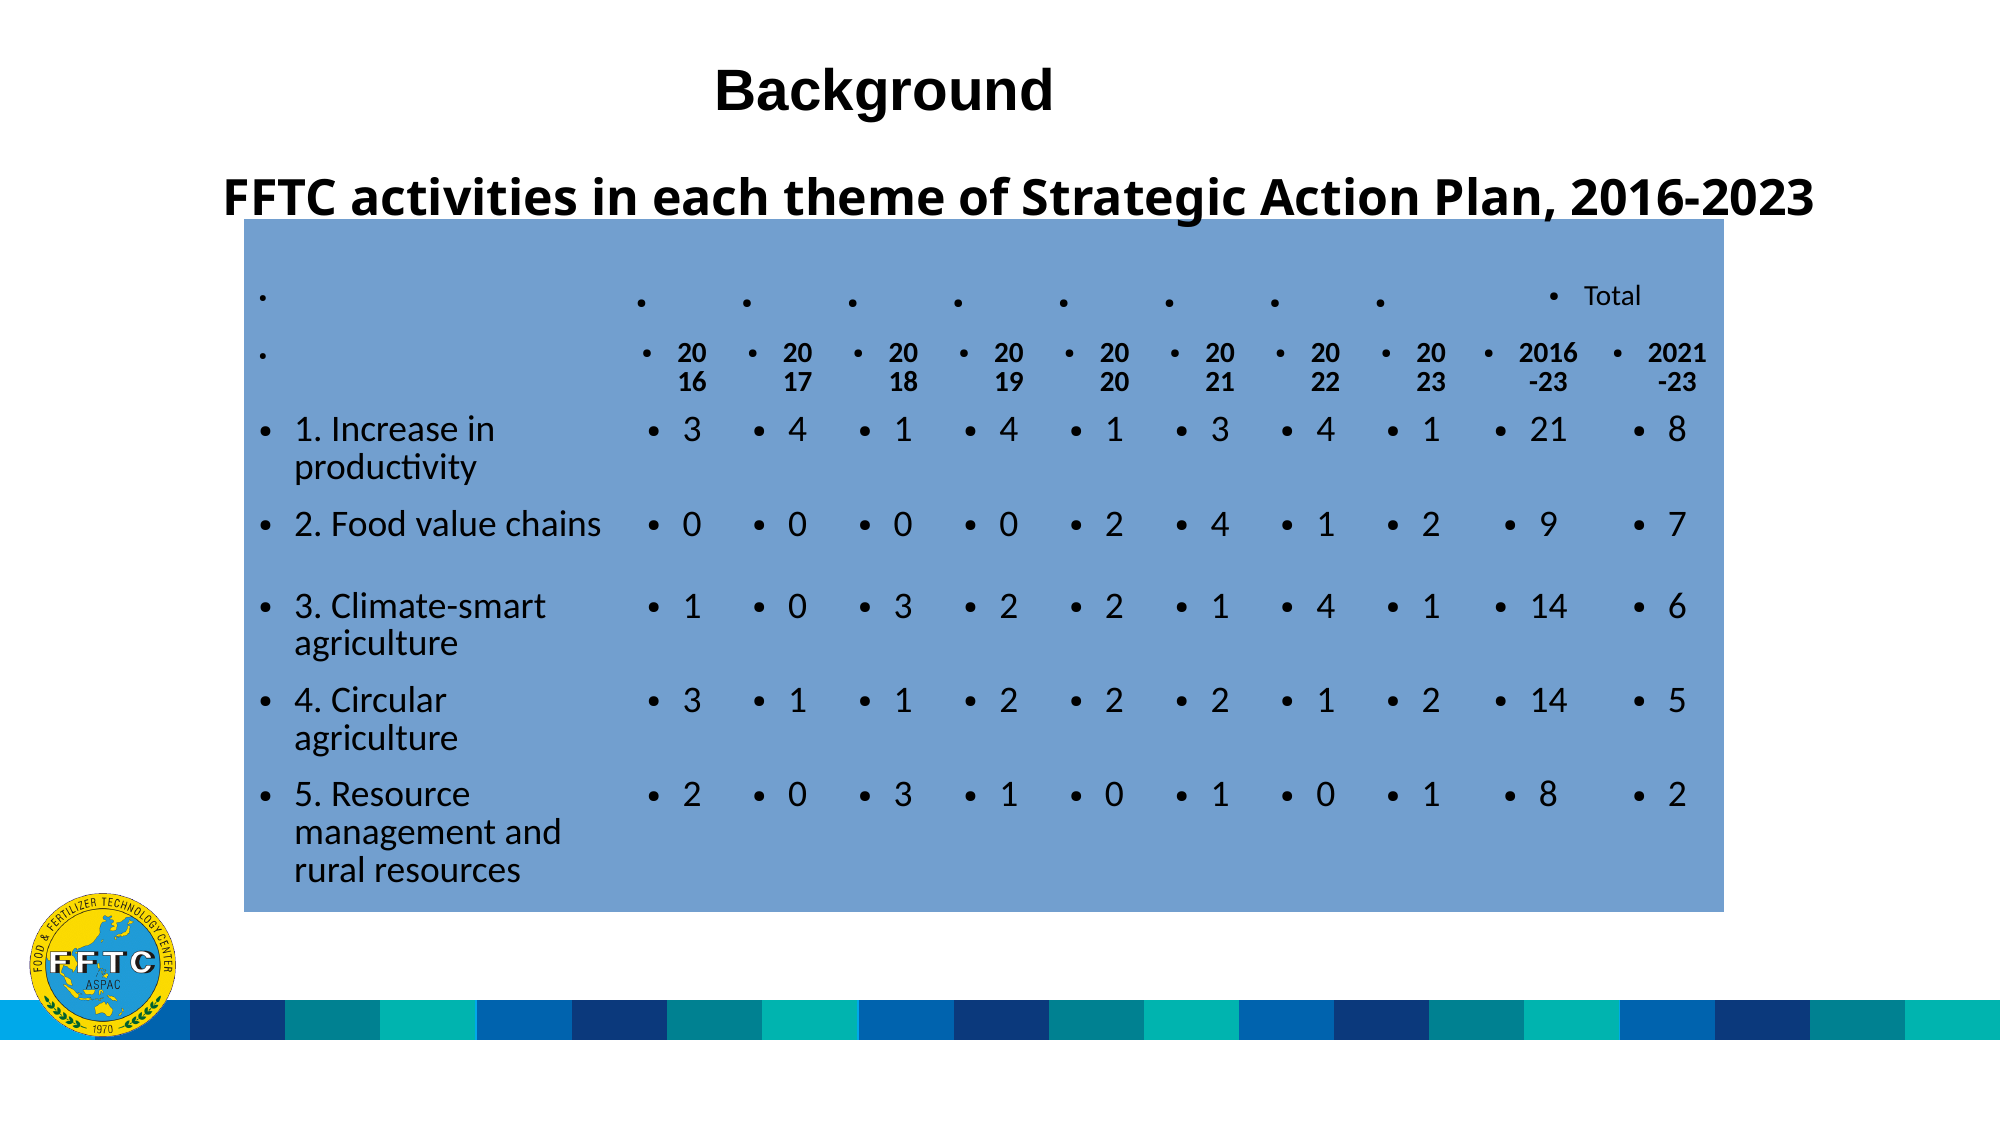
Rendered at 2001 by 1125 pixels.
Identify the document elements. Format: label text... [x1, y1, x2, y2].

table_cell [622, 275, 727, 333]
table_cell 1 [727, 677, 833, 771]
table_cell 9 [1466, 500, 1595, 583]
table_cell 0 [727, 500, 833, 583]
table_cell 4 [727, 406, 833, 500]
table_cell [1044, 275, 1150, 333]
table_cell 0 [727, 771, 833, 912]
table_header [833, 234, 938, 275]
table_header [938, 234, 1044, 275]
table_cell 2019 [938, 333, 1044, 406]
table_cell [833, 275, 938, 333]
table_cell [1255, 275, 1361, 333]
table_cell 5. Resource management and rural resources [244, 771, 622, 912]
table_cell 3. Climate-smart agriculture [244, 583, 622, 677]
table_cell 2 [1150, 677, 1255, 771]
table_cell 3 [622, 677, 727, 771]
table_cell 7 [1595, 500, 1724, 583]
table_cell 2 [1044, 500, 1150, 583]
table_cell 1 [938, 771, 1044, 912]
table_cell 2023 [1361, 333, 1466, 406]
table_cell 2 [1044, 677, 1150, 771]
table_cell 1 [1150, 583, 1255, 677]
table_cell 2016-23 [1466, 333, 1595, 406]
table_cell 14 [1466, 583, 1595, 677]
table_cell 1 [1361, 583, 1466, 677]
table_cell 2 [938, 677, 1044, 771]
table_cell 2021 [1150, 333, 1255, 406]
table_header [1255, 234, 1361, 275]
table_cell 2017 [727, 333, 833, 406]
table_cell 1 [833, 677, 938, 771]
table_cell 2 [1361, 677, 1466, 771]
table_cell 1 [833, 406, 938, 500]
table_cell 2 [938, 583, 1044, 677]
table_cell 0 [833, 500, 938, 583]
table_cell 4 [1255, 406, 1361, 500]
table_cell 2022 [1255, 333, 1361, 406]
table_cell [727, 275, 833, 333]
table_cell 3 [622, 406, 727, 500]
table_cell 0 [1044, 771, 1150, 912]
table_header [1595, 234, 1724, 275]
table_cell 4 [1255, 583, 1361, 677]
table_cell 8 [1466, 771, 1595, 912]
table_cell [244, 275, 622, 333]
table_cell 0 [1255, 771, 1361, 912]
table_cell 6 [1595, 583, 1724, 677]
table_cell 14 [1466, 677, 1595, 771]
table_cell 2020 [1044, 333, 1150, 406]
text_box FFTC activities in each theme of Strategic Action Plan, 2016-2023 [207, 158, 1852, 234]
table_cell 2016 [622, 333, 727, 406]
table_cell 4 [938, 406, 1044, 500]
table_cell 21 [1466, 406, 1595, 500]
table_header [1466, 234, 1595, 275]
table_cell 1 [1150, 771, 1255, 912]
table_cell 1 [1044, 406, 1150, 500]
table_cell 1 [1255, 677, 1361, 771]
table_cell 4. Circular agriculture [244, 677, 622, 771]
table_cell [1361, 275, 1466, 333]
table_cell 0 [622, 500, 727, 583]
table_header [1150, 234, 1255, 275]
table_cell 1 [1361, 406, 1466, 500]
table_cell 1 [1361, 771, 1466, 912]
table_cell 0 [938, 500, 1044, 583]
table_cell 3 [833, 771, 938, 912]
table_cell [1150, 275, 1255, 333]
table_cell 1. Increase in productivity [244, 406, 622, 500]
table_cell 2 [1044, 583, 1150, 677]
table_cell 3 [833, 583, 938, 677]
table_cell Total [1466, 275, 1724, 333]
table_cell 0 [727, 583, 833, 677]
table_cell 4 [1150, 500, 1255, 583]
table_header [622, 234, 727, 275]
table_header [727, 234, 833, 275]
table_cell [938, 275, 1044, 333]
text_box Background [700, 52, 1102, 159]
table_header [244, 234, 622, 275]
table_header [1361, 234, 1466, 275]
table_cell 8 [1595, 406, 1724, 500]
table_cell 2018 [833, 333, 938, 406]
table_header [1044, 234, 1150, 275]
table_cell 2 [622, 771, 727, 912]
table_cell 2. Food value chains [244, 500, 622, 583]
table_cell 3 [1150, 406, 1255, 500]
table_cell [244, 333, 622, 406]
table_cell 2 [1595, 771, 1724, 912]
table_cell 5 [1595, 677, 1724, 771]
table_cell 2021-23 [1595, 333, 1724, 406]
table_cell 2 [1361, 500, 1466, 583]
table_cell 1 [622, 583, 727, 677]
table_cell 1 [1255, 500, 1361, 583]
